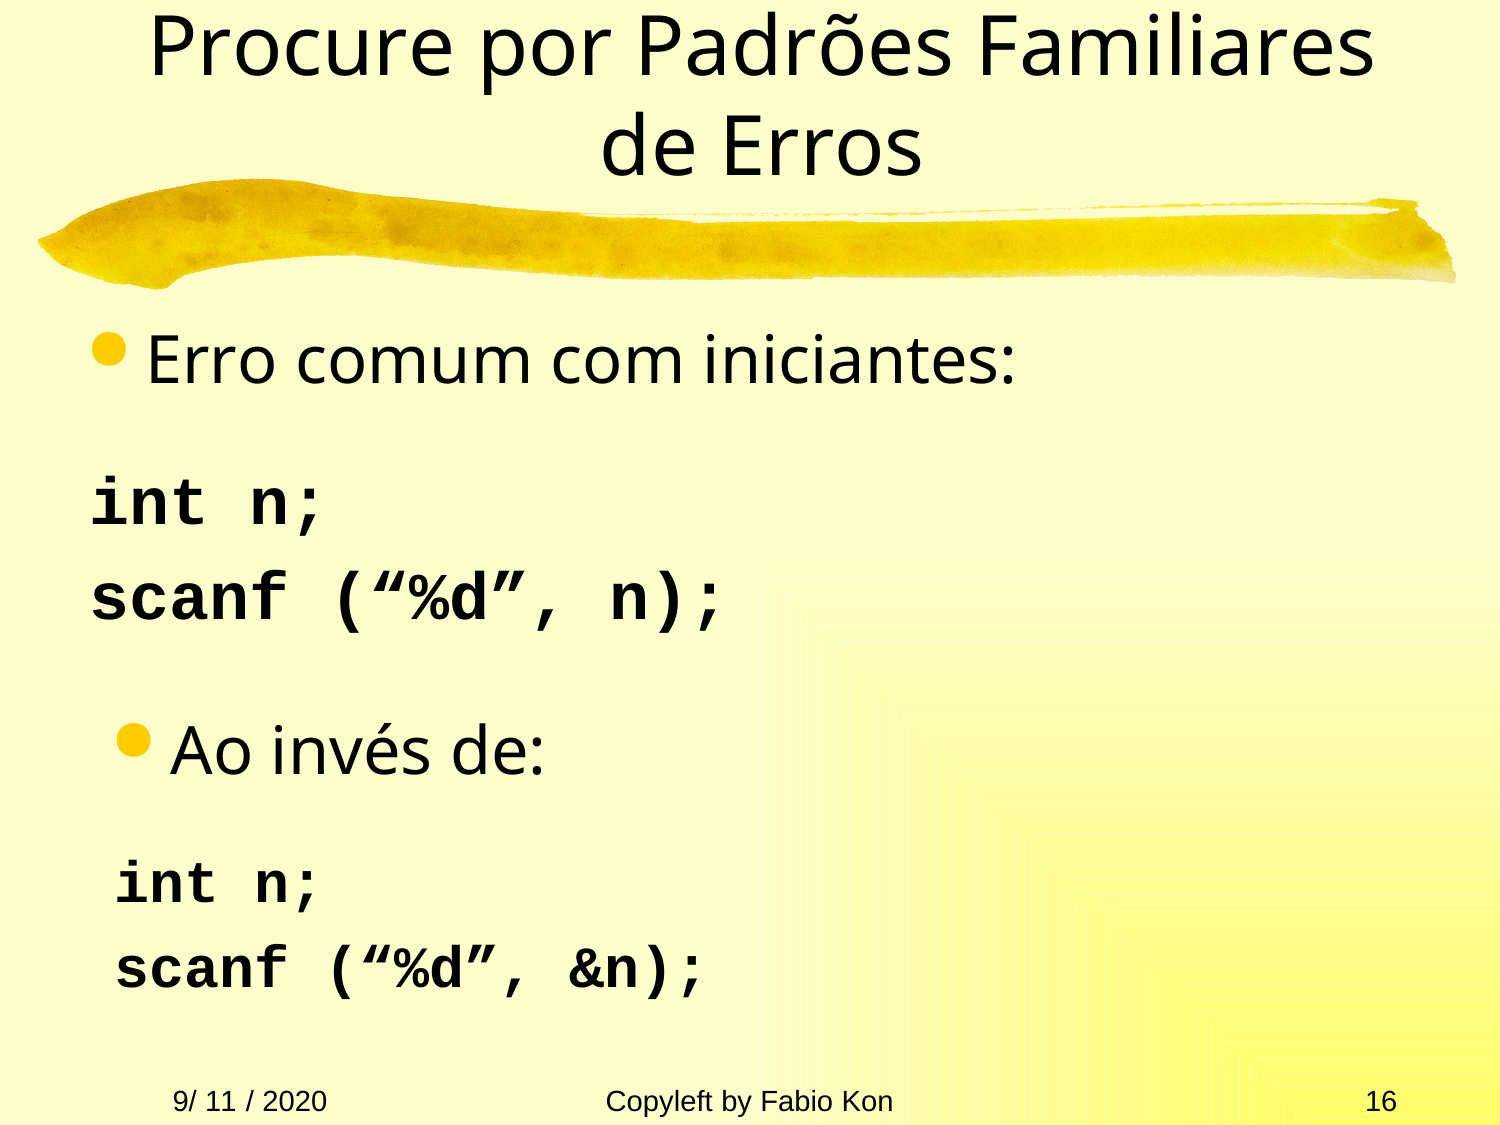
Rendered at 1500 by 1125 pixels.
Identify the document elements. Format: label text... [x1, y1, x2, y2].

list Erro comum com iniciantes: int n; scanf (“%d”, n); [74, 309, 1417, 641]
text_box Ao invés de: int n; scanf (“%d”, &n); [99, 699, 1442, 991]
picture [24, 174, 1463, 297]
title Procure por Padrões Familiares de Erros [125, 0, 1401, 200]
